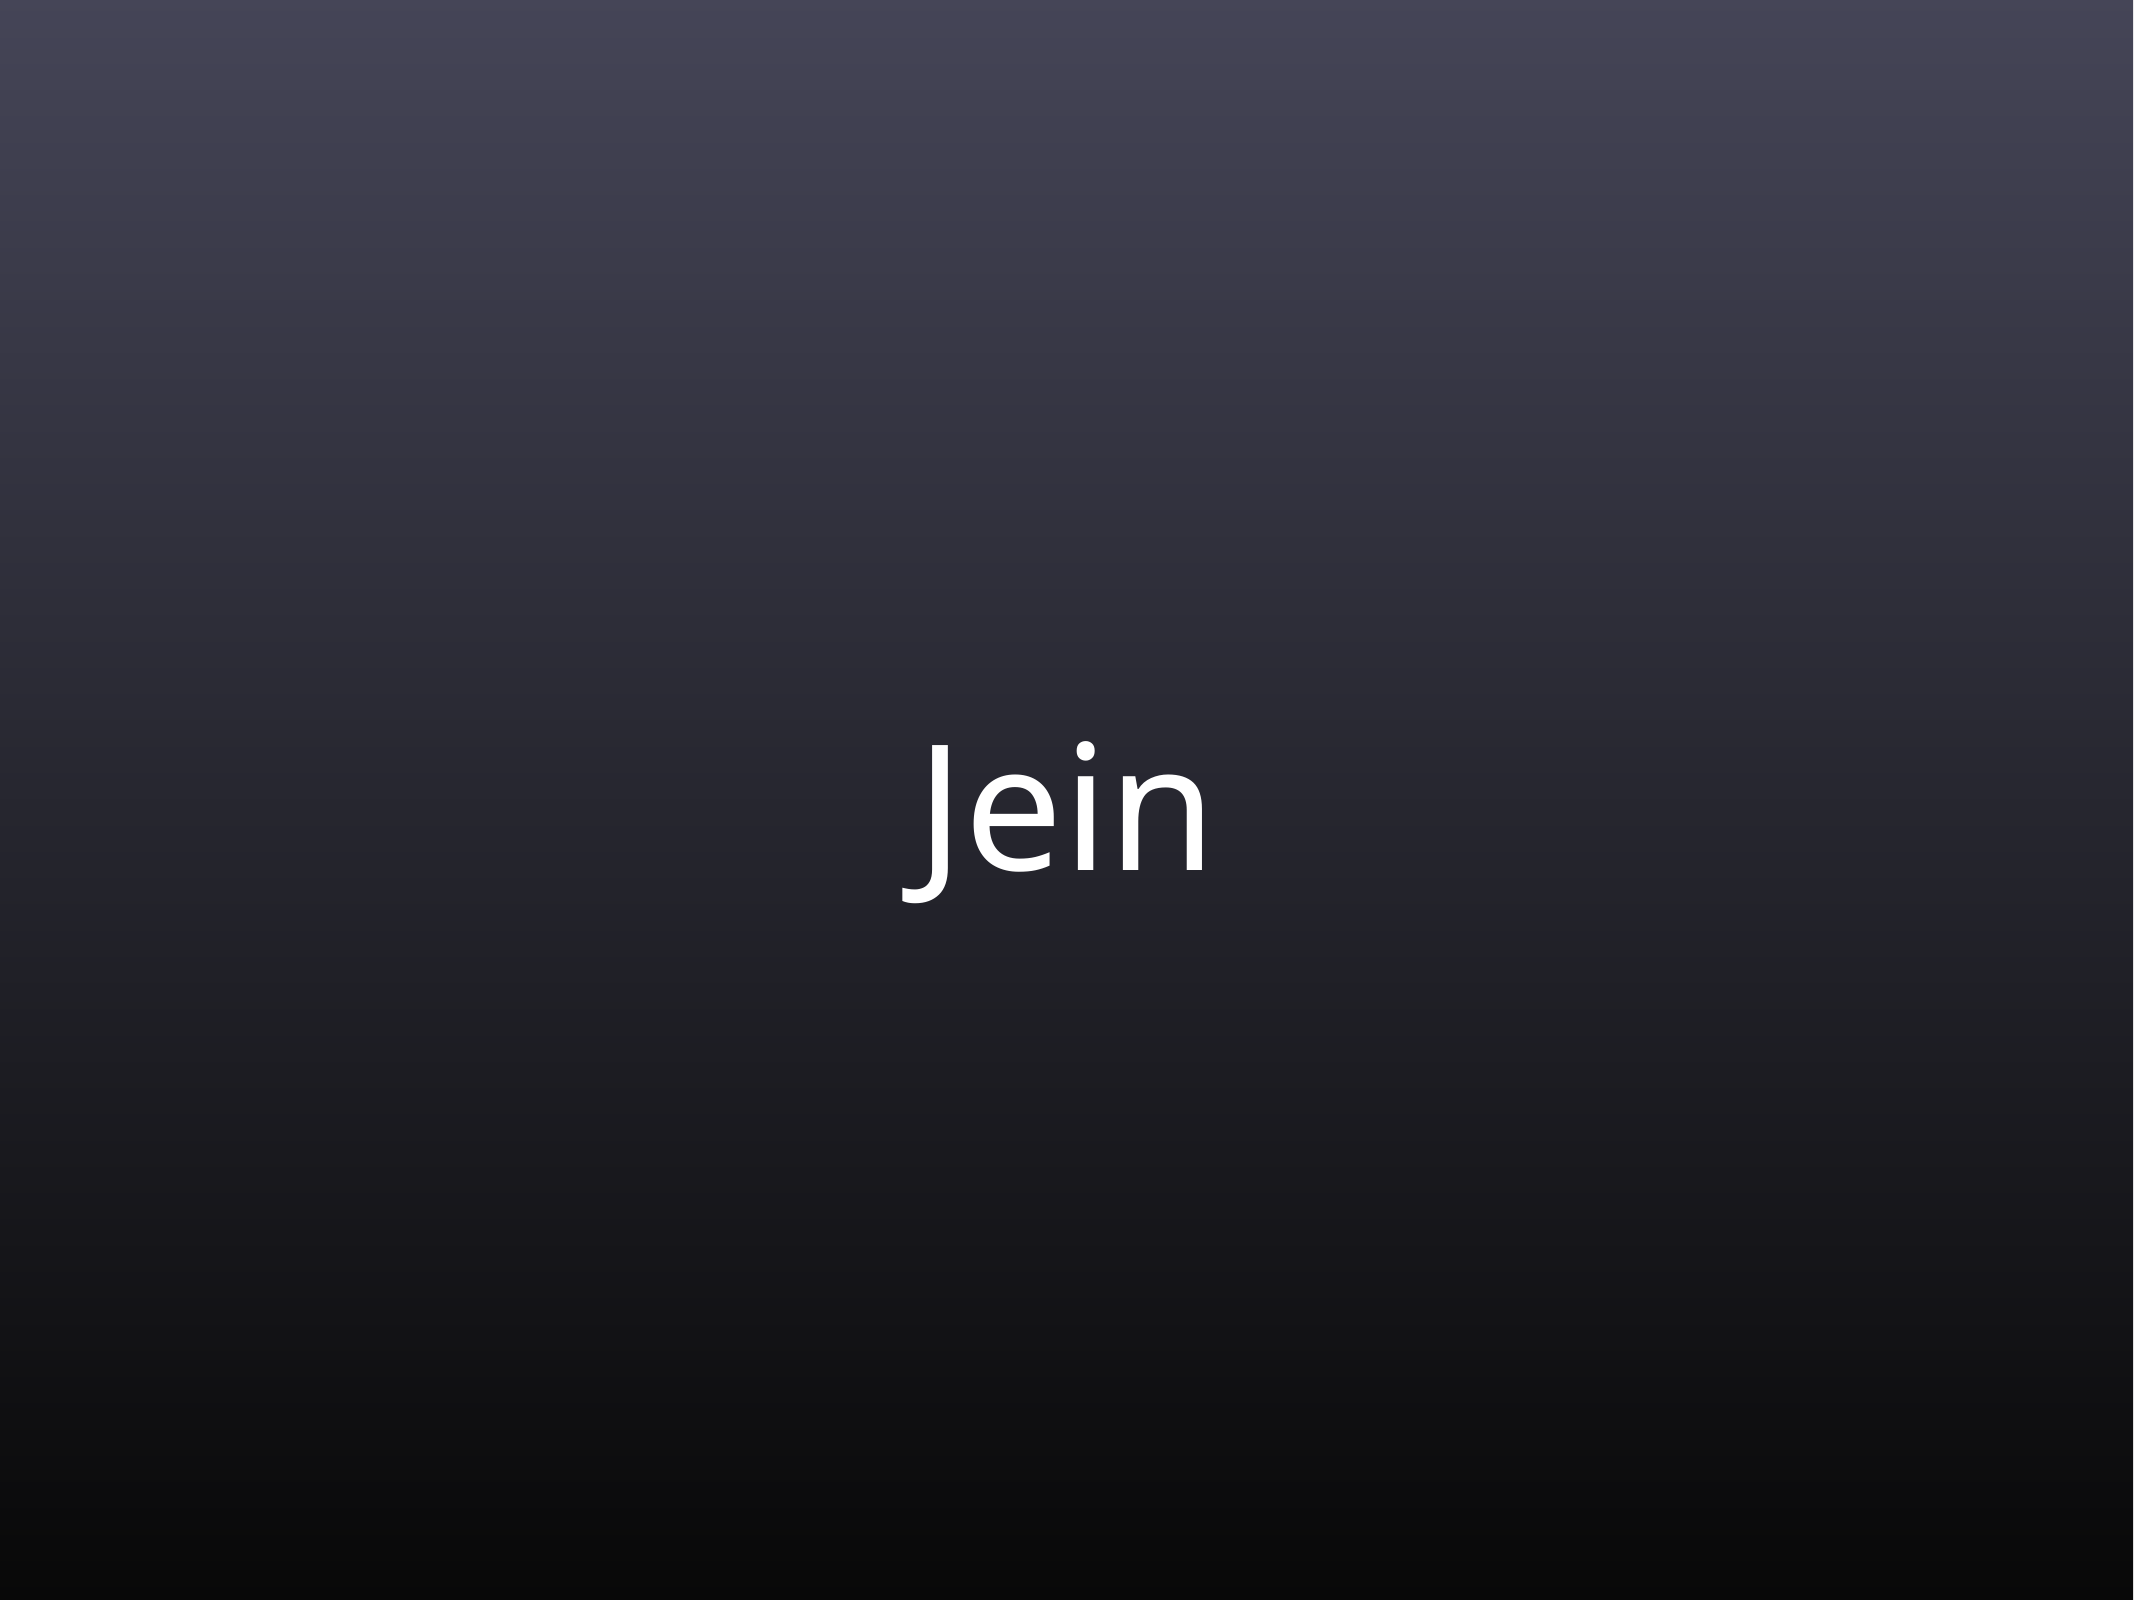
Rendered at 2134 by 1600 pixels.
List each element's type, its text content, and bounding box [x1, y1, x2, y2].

title Jein [208, 487, 1925, 1113]
